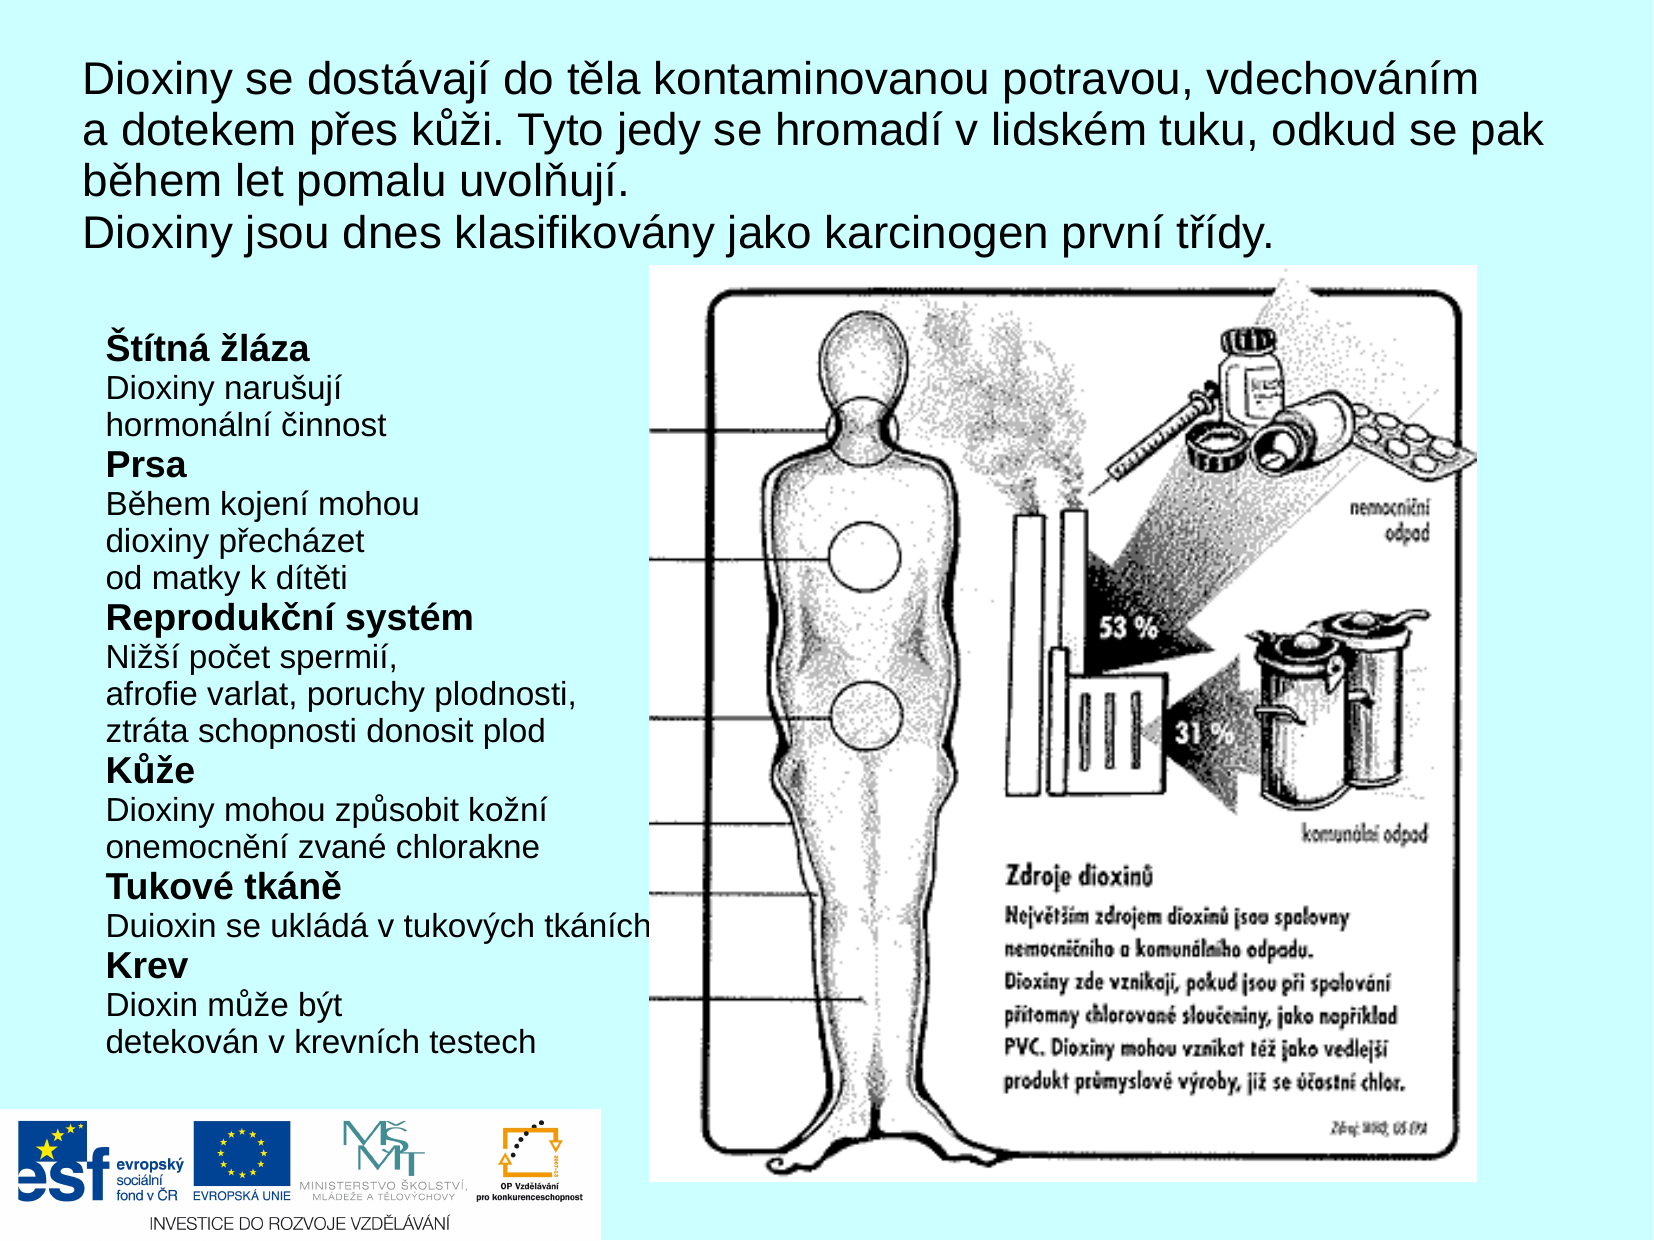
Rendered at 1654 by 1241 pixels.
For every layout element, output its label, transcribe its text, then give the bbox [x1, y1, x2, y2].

picture [0, 1109, 601, 1241]
picture [649, 265, 1477, 1182]
title Dioxiny se dostávají do těla kontaminovanou potravou, vdechováním a dotekem přes kůži. Tyto jedy se hromadí v lidském tuku, odkud se pak během let pomalu uvolňují. Dioxiny jsou dnes klasifikovány jako karcinogen první třídy. [82, 53, 1571, 309]
text_box Štítná žláza Dioxiny narušují hormonální činnost Prsa Během kojení mohou dioxiny přecházet od matky k dítěti Reprodukční systém Nižší počet spermií, afrofie varlat, poruchy plodnosti, ztráta schopnosti donosit plod Kůže Dioxiny mohou způsobit kožní onemocnění zvané chlorakne Tukové tkáně Duioxin se ukládá v tukových tkáních Krev Dioxin může být detekován v krevních testech [90, 277, 1092, 1218]
